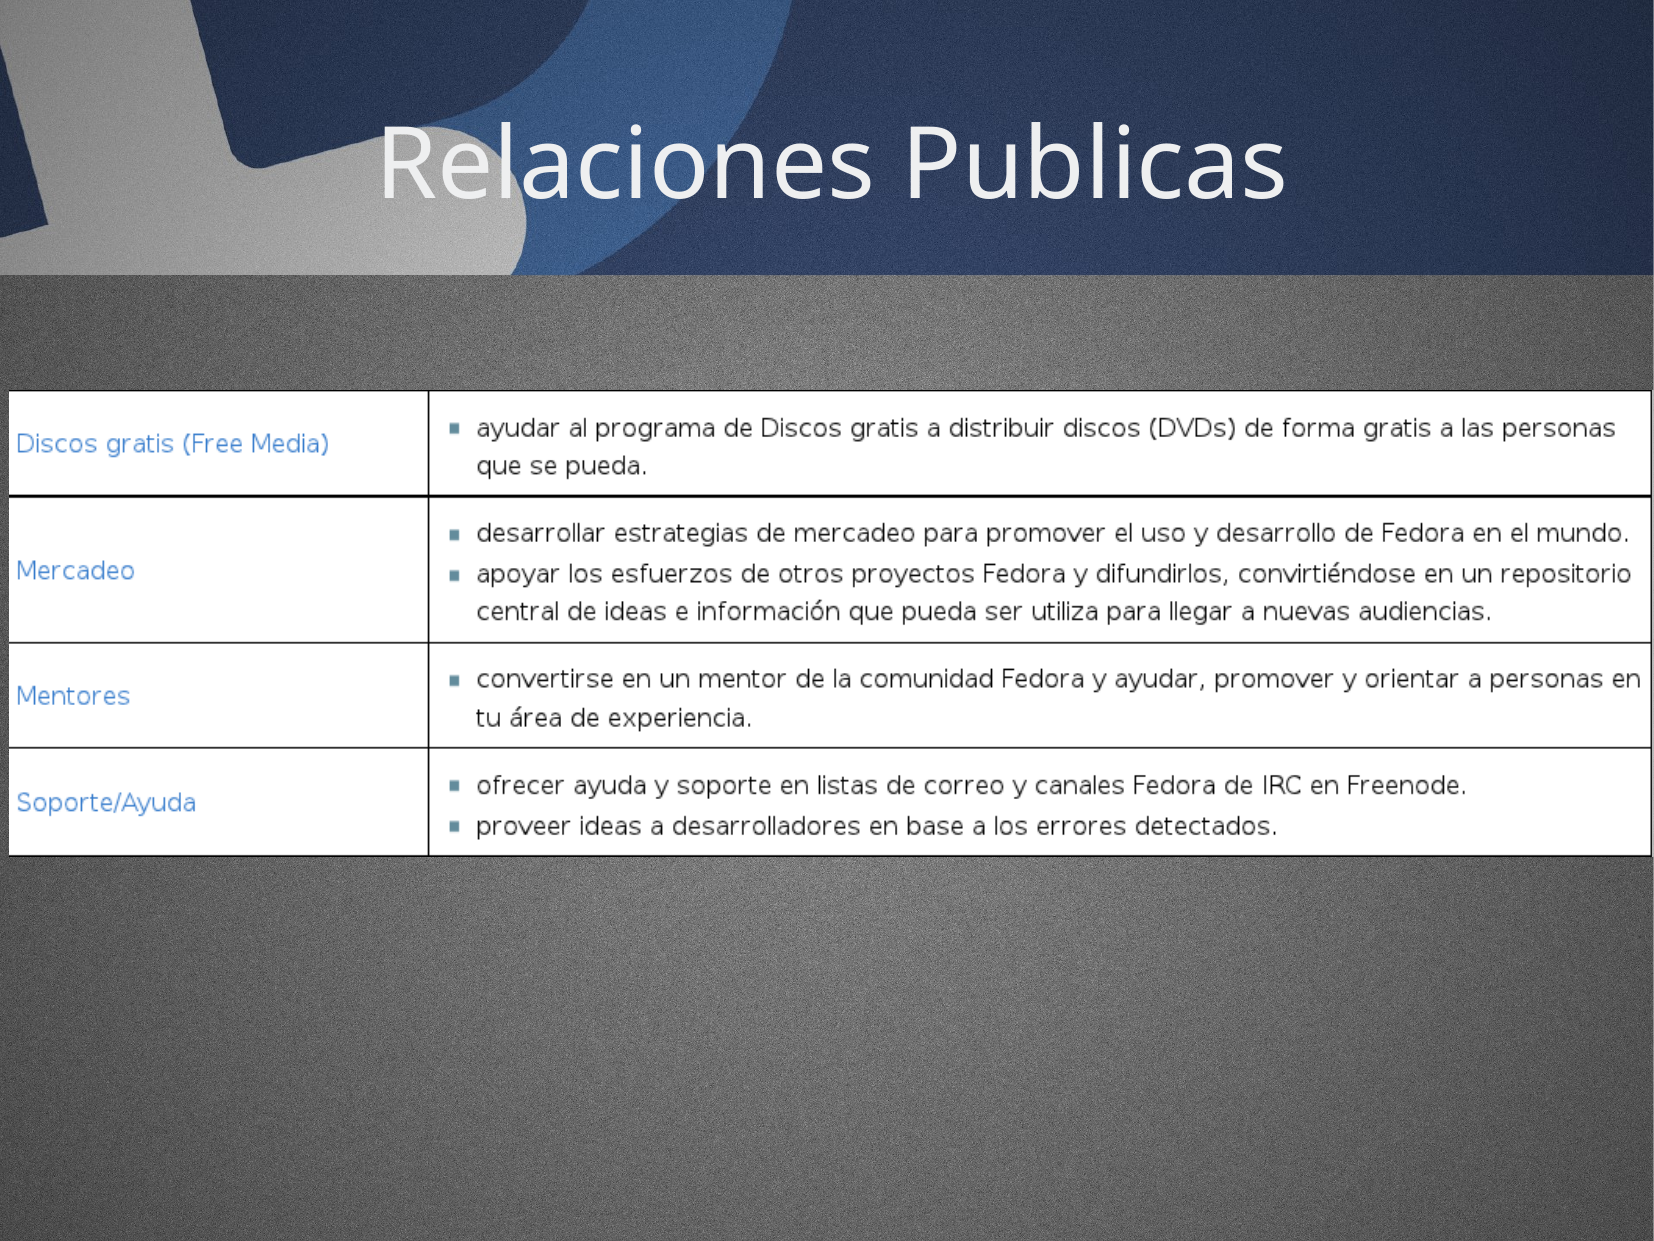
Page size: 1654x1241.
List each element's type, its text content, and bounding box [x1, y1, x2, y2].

picture [0, 0, 1654, 1241]
text_box Relaciones Publicas [88, 58, 1577, 266]
